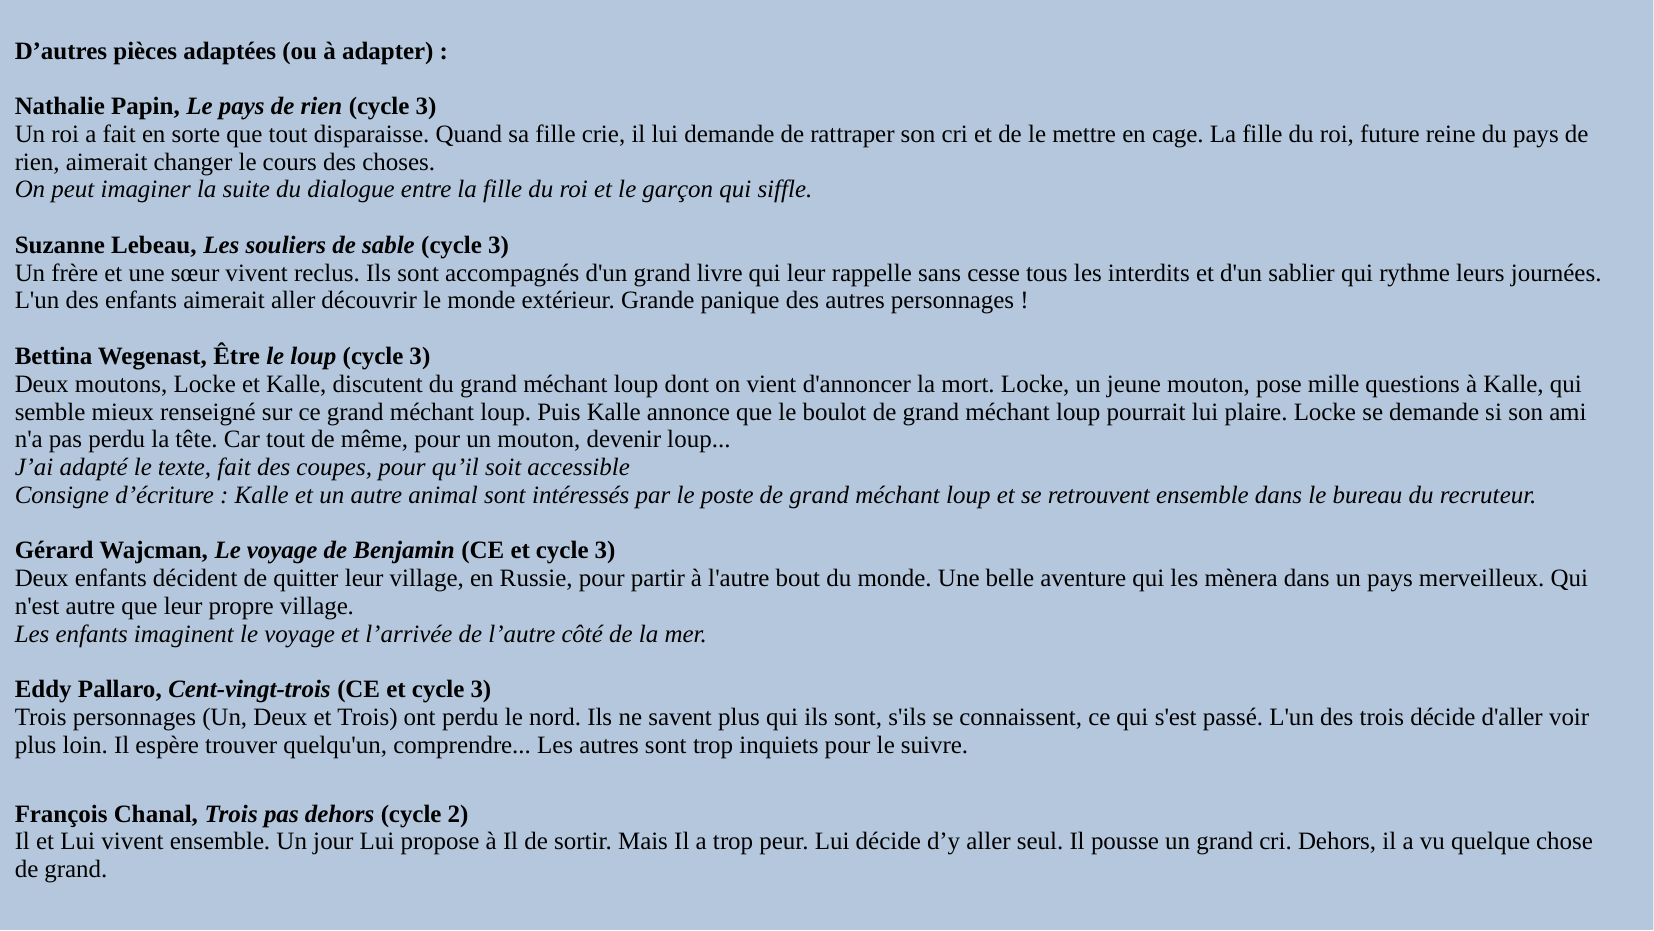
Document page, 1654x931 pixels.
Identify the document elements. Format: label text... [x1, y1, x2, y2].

text_box D’autres pièces adaptées (ou à adapter) : Nathalie Papin, Le pays de rien (cycle 3) Un roi a fait en sorte que tout disparaisse. Quand sa fille crie, il lui demande de rattraper son cri et de le mettre en cage. La fille du roi, future reine du pays de rien, aimerait changer le cours des choses. On peut imaginer la suite du dialogue entre la fille du roi et le garçon qui siffle. Suzanne Lebeau, Les souliers de sable (cycle 3) Un frère et une sœur vivent reclus. Ils sont accompagnés d'un grand livre qui leur rappelle sans cesse tous les interdits et d'un sablier qui rythme leurs journées. L'un des enfants aimerait aller découvrir le monde extérieur. Grande panique des autres personnages ! Bettina Wegenast, Être le loup (cycle 3) Deux moutons, Locke et Kalle, discutent du grand méchant loup dont on vient d'annoncer la mort. Locke, un jeune mouton, pose mille questions à Kalle, qui semble mieux renseigné sur ce grand méchant loup. Puis Kalle annonce que le boulot de grand méchant loup pourrait lui plaire. Locke se demande si son ami n'a pas perdu la tête. Car tout de même, pour un mouton, devenir loup... J’ai adapté le texte, fait des coupes, pour qu’il soit accessible Consigne d’écriture : Kalle et un autre animal sont intéressés par le poste de grand méchant loup et se retrouvent ensemble dans le bureau du recruteur. Gérard Wajcman, Le voyage de Benjamin (CE et cycle 3) Deux enfants décident de quitter leur village, en Russie, pour partir à l'autre bout du monde. Une belle aventure qui les mènera dans un pays merveilleux. Qui n'est autre que leur propre village. Les enfants imaginent le voyage et l’arrivée de l’autre côté de la mer. Eddy Pallaro, Cent-vingt-trois (CE et cycle 3) Trois personnages (Un, Deux et Trois) ont perdu le nord. Ils ne savent plus qui ils sont, s'ils se connaissent, ce qui s'est passé. L'un des trois décide d'aller voir plus loin. Il espère trouver quelqu'un, comprendre... Les autres sont trop inquiets pour le suivre. François Chanal, Trois pas dehors (cycle 2) Il et Lui vivent ensemble. Un jour Lui propose à Il de sortir. Mais Il a trop peur. Lui décide d’y aller seul. Il pousse un grand cri. Dehors, il a vu quelque chose de grand. [0, 29, 1625, 923]
